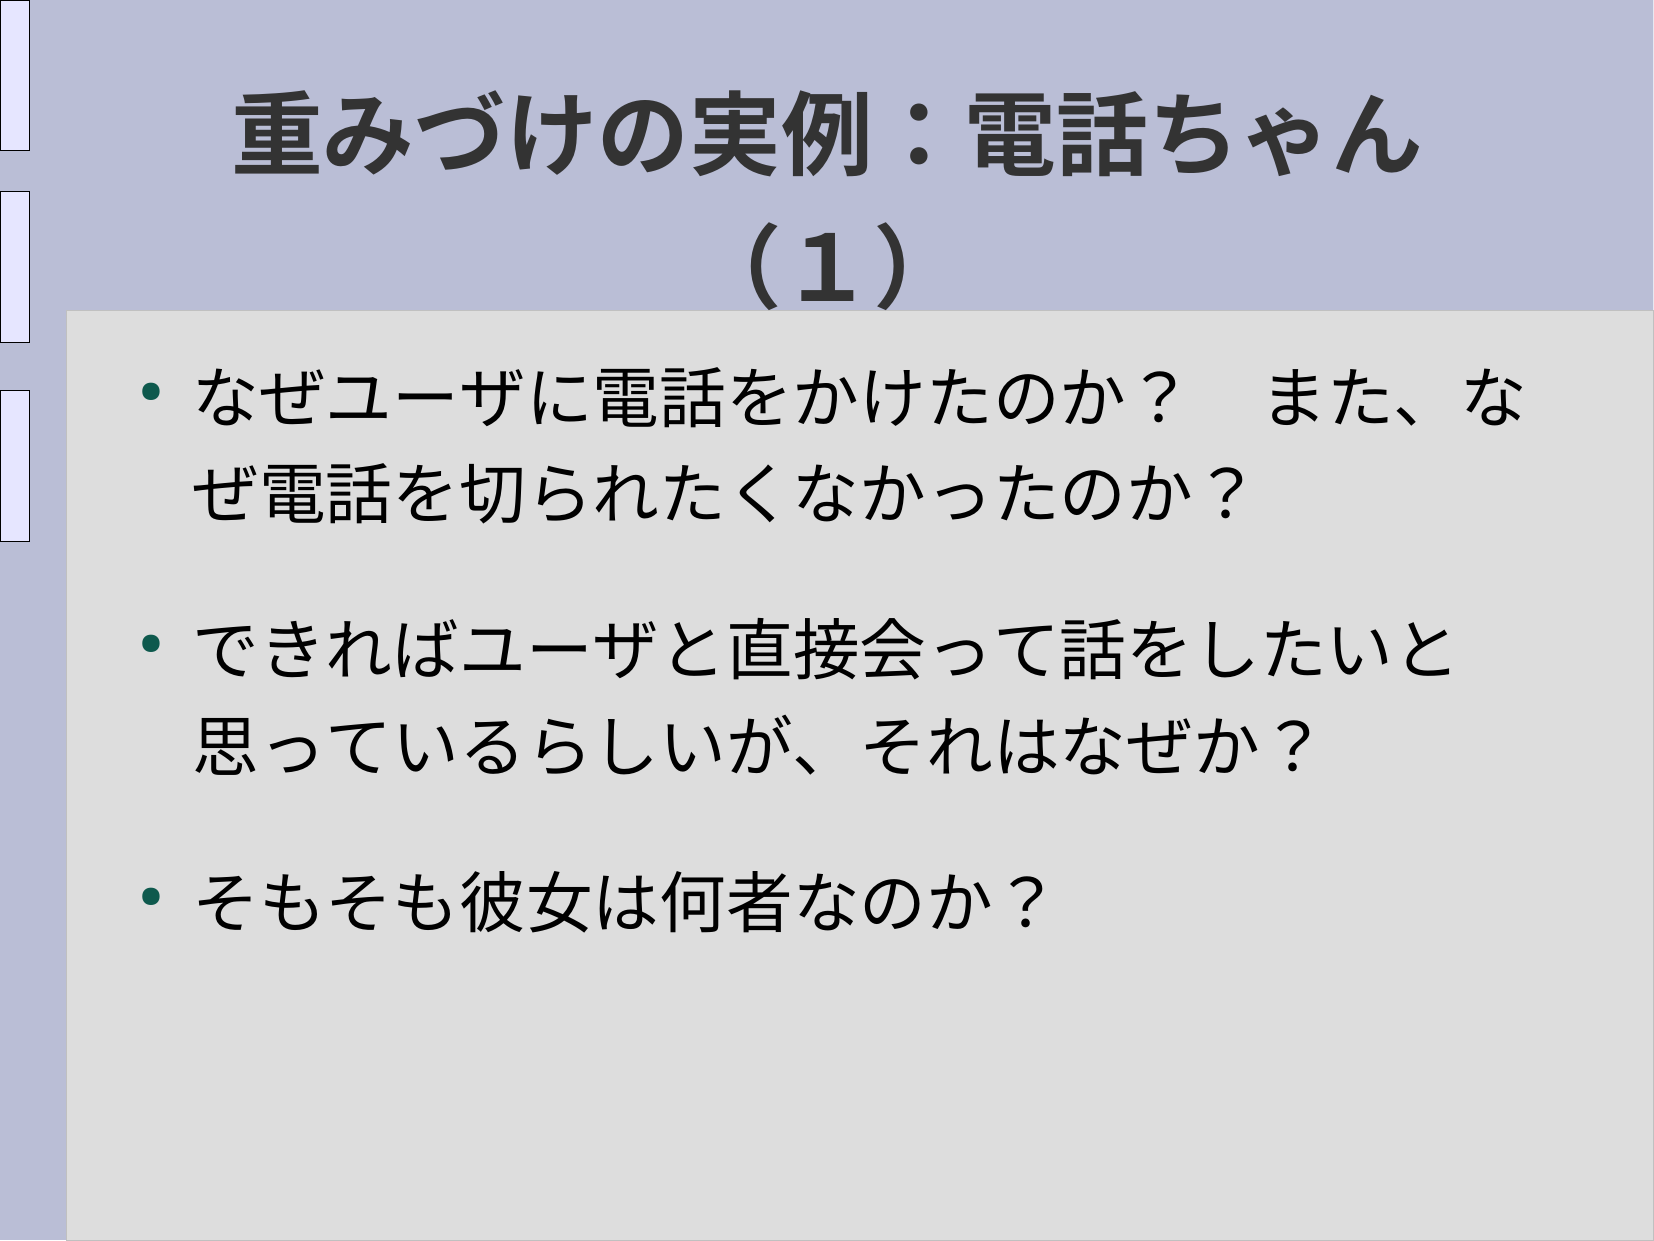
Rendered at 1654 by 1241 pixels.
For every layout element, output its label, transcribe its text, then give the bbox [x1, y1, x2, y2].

title 重みづけの実例：電話ちゃん（１） [121, 91, 1534, 299]
list なぜユーザに電話をかけたのか？ また、なぜ電話を切られたくなかったのか？ できればユーザと直接会って話をしたいと思っているらしいが、それはなぜか？ そもそも彼女は何者なのか？ [121, 344, 1534, 1127]
